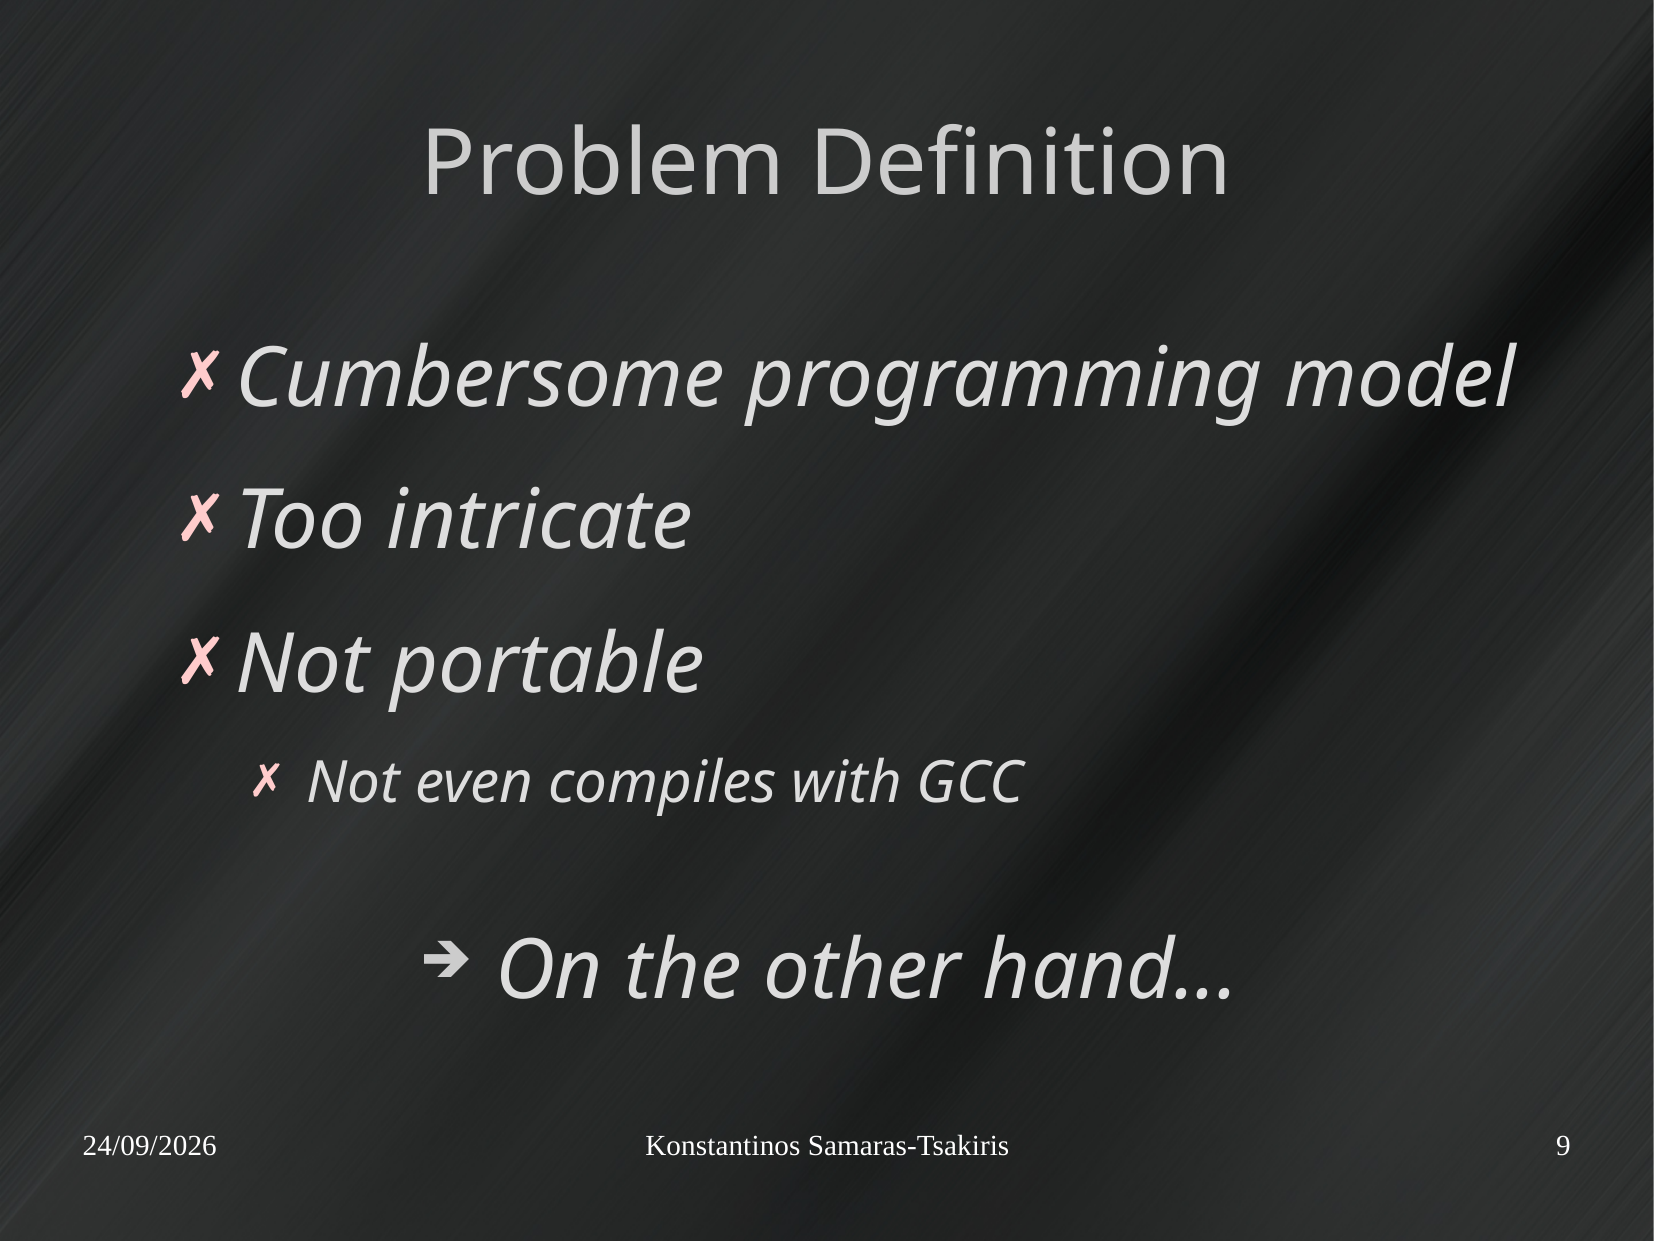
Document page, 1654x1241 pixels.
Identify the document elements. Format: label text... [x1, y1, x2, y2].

list Cumbersome programming model Too intricate Not portable Not even compiles with GCC [165, 262, 1571, 874]
title Problem Definition [82, 55, 1571, 263]
picture [0, 0, 1654, 1241]
list On the other hand... [117, 859, 1524, 1073]
